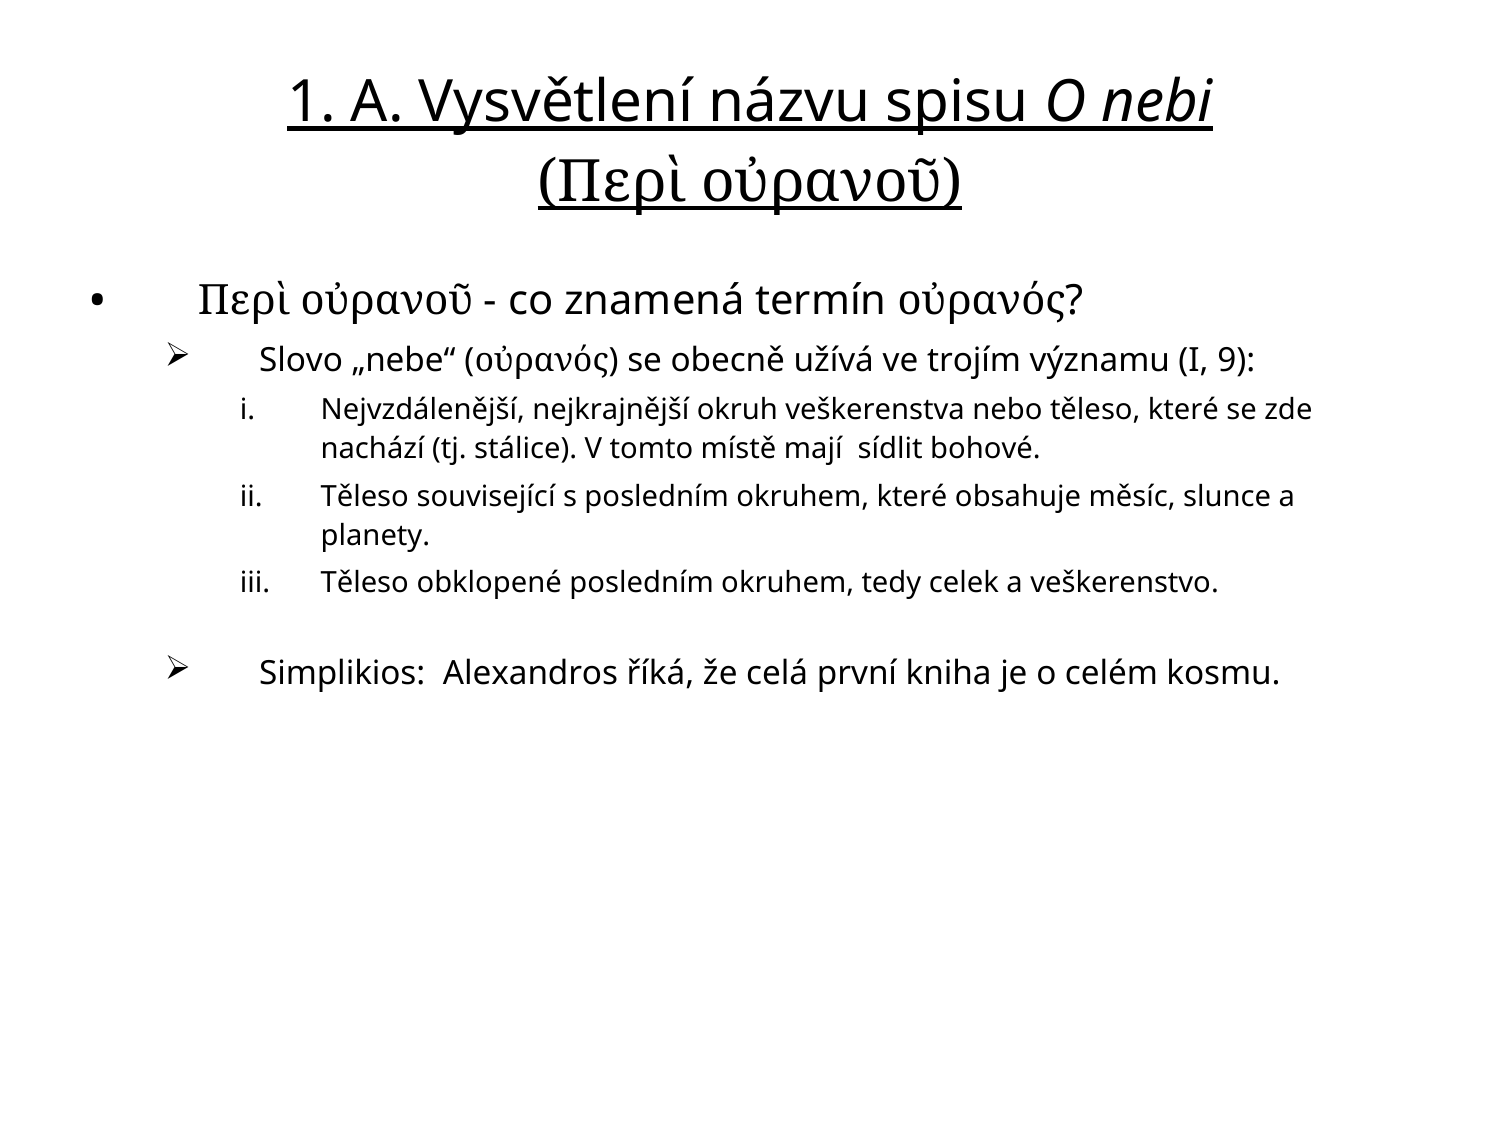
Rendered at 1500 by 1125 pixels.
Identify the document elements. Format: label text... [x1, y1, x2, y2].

title 1. A. Vysvětlení názvu spisu O nebi (Περὶ οὐρανοῦ) [75, 45, 1426, 233]
list Περὶ οὐρανοῦ - co znamená termín οὐρανός? Slovo „nebe“ (οὐρανός) se obecně užívá ve trojím významu (I, 9): Nejvzdálenější, nejkrajnější okruh veškerenstva nebo těleso, které se zde nachází (tj. stálice). V tomto místě mají sídlit bohové. Těleso související s posledním okruhem, které obsahuje měsíc, slunce a planety. Těleso obklopené posledním okruhem, tedy celek a veškerenstvo. Simplikios: Alexandros říká, že celá první kniha je o celém kosmu. [75, 262, 1426, 1006]
